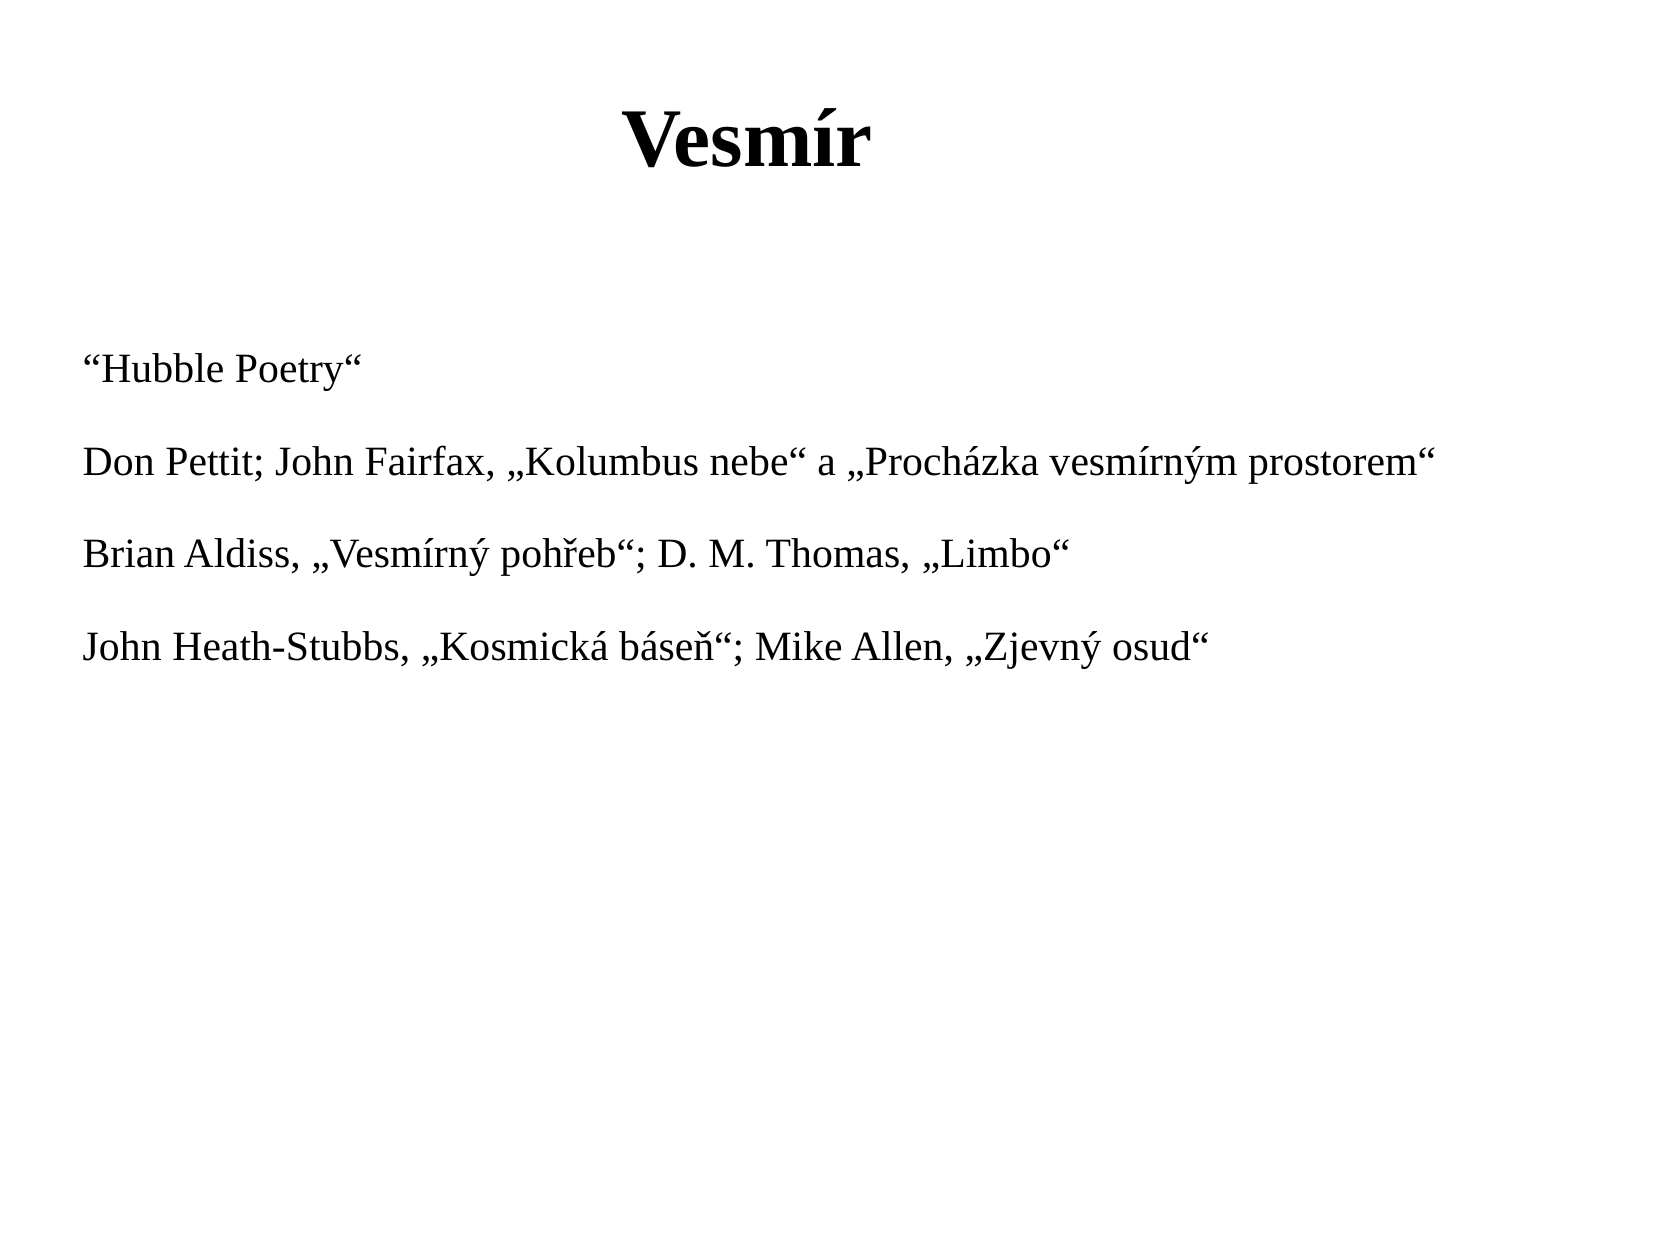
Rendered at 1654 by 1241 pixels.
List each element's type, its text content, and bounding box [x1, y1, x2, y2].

title Vesmír [82, 47, 1412, 229]
list “Hubble Poetry“ Don Pettit; John Fairfax, „Kolumbus nebe“ a „Procházka vesmírným prostorem“ Brian Aldiss, „Vesmírný pohřeb“; D. M. Thomas, „Limbo“ John Heath-Stubbs, „Kosmická báseň“; Mike Allen, „Zjevný osud“ [82, 299, 1571, 1019]
